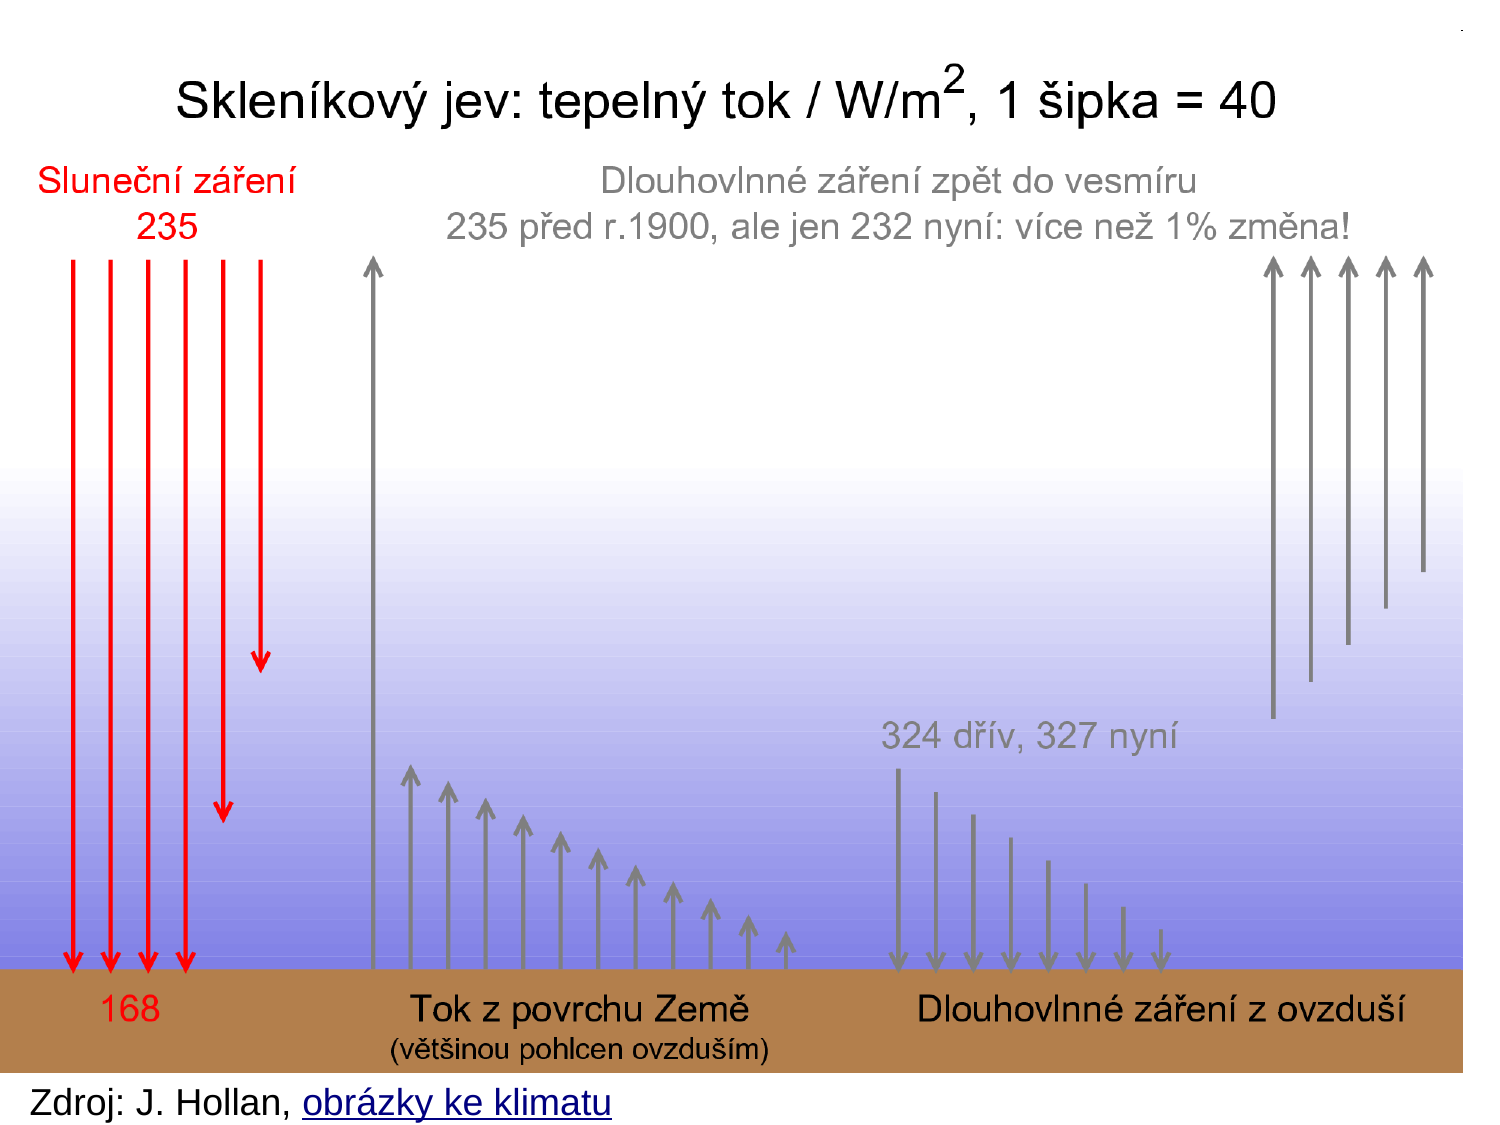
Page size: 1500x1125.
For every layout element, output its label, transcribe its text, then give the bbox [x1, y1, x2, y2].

subtitle [75, 262, 1425, 1005]
picture [0, 30, 1463, 1073]
title Zdroj: J. Hollan, obrázky ke klimatu [29, 1082, 945, 1125]
